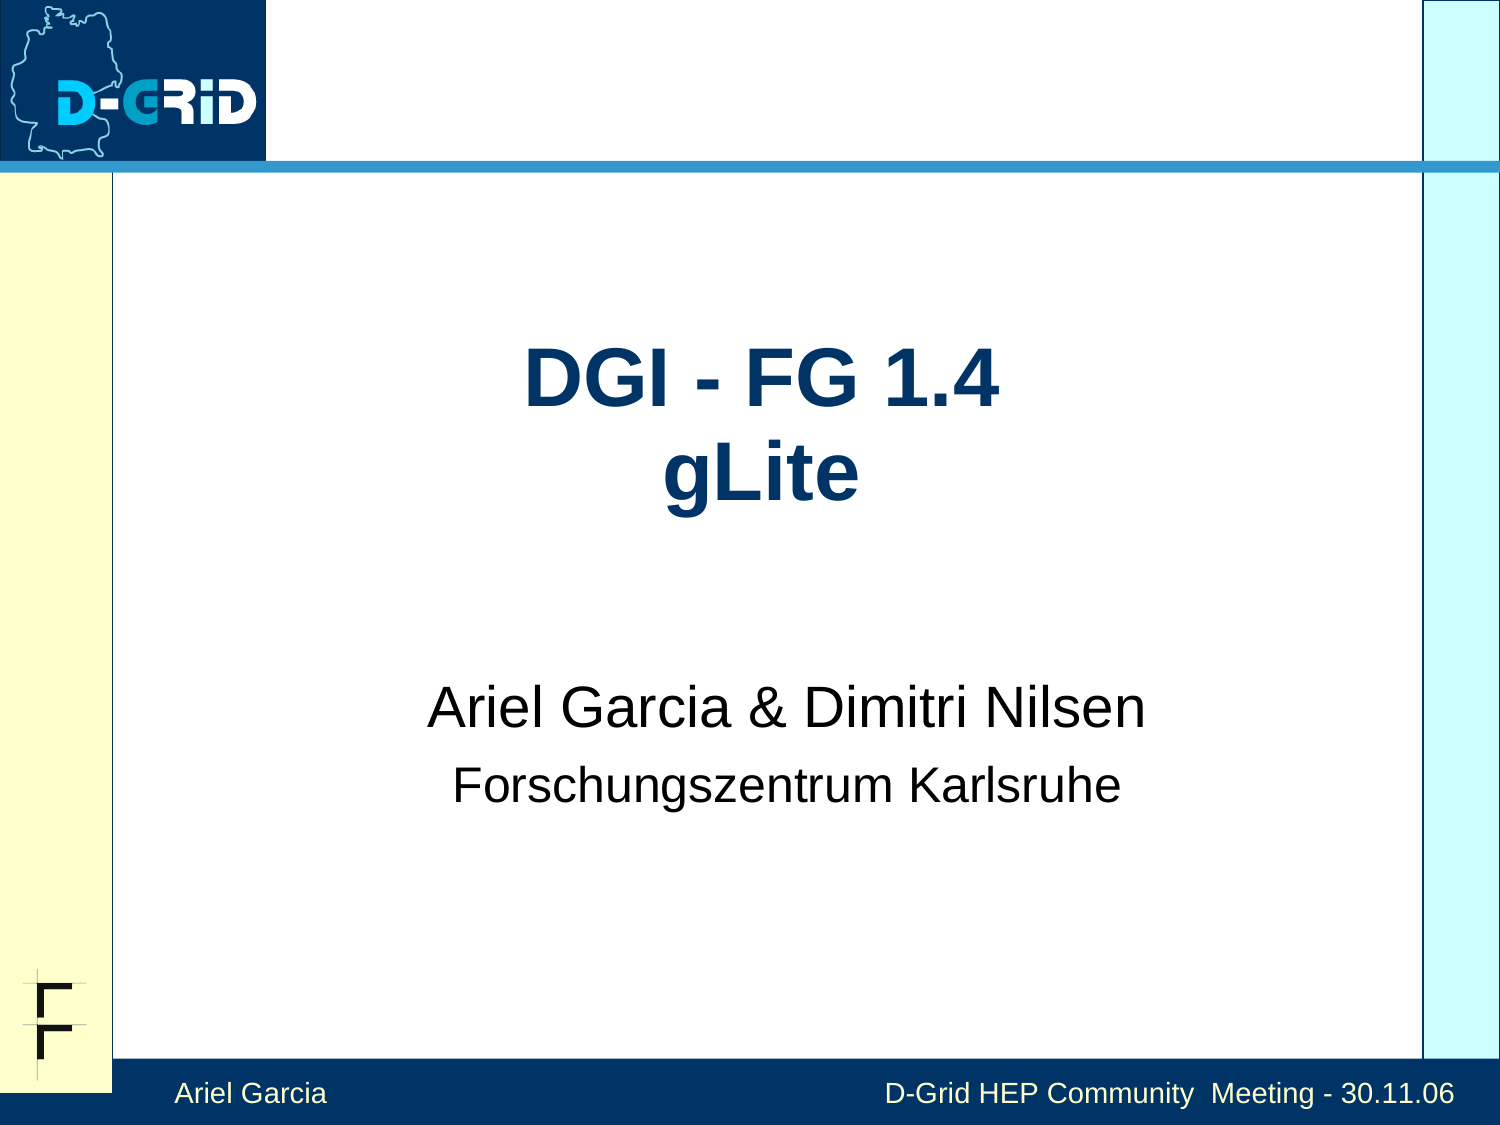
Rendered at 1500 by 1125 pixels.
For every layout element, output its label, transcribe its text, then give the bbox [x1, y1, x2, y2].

subtitle Ariel Garcia & Dimitri Nilsen Forschungszentrum Karlsruhe [225, 600, 1276, 888]
picture [0, 0, 266, 160]
picture [17, 964, 95, 1083]
title DGI - FG 1.4 gLite [123, 304, 1399, 546]
